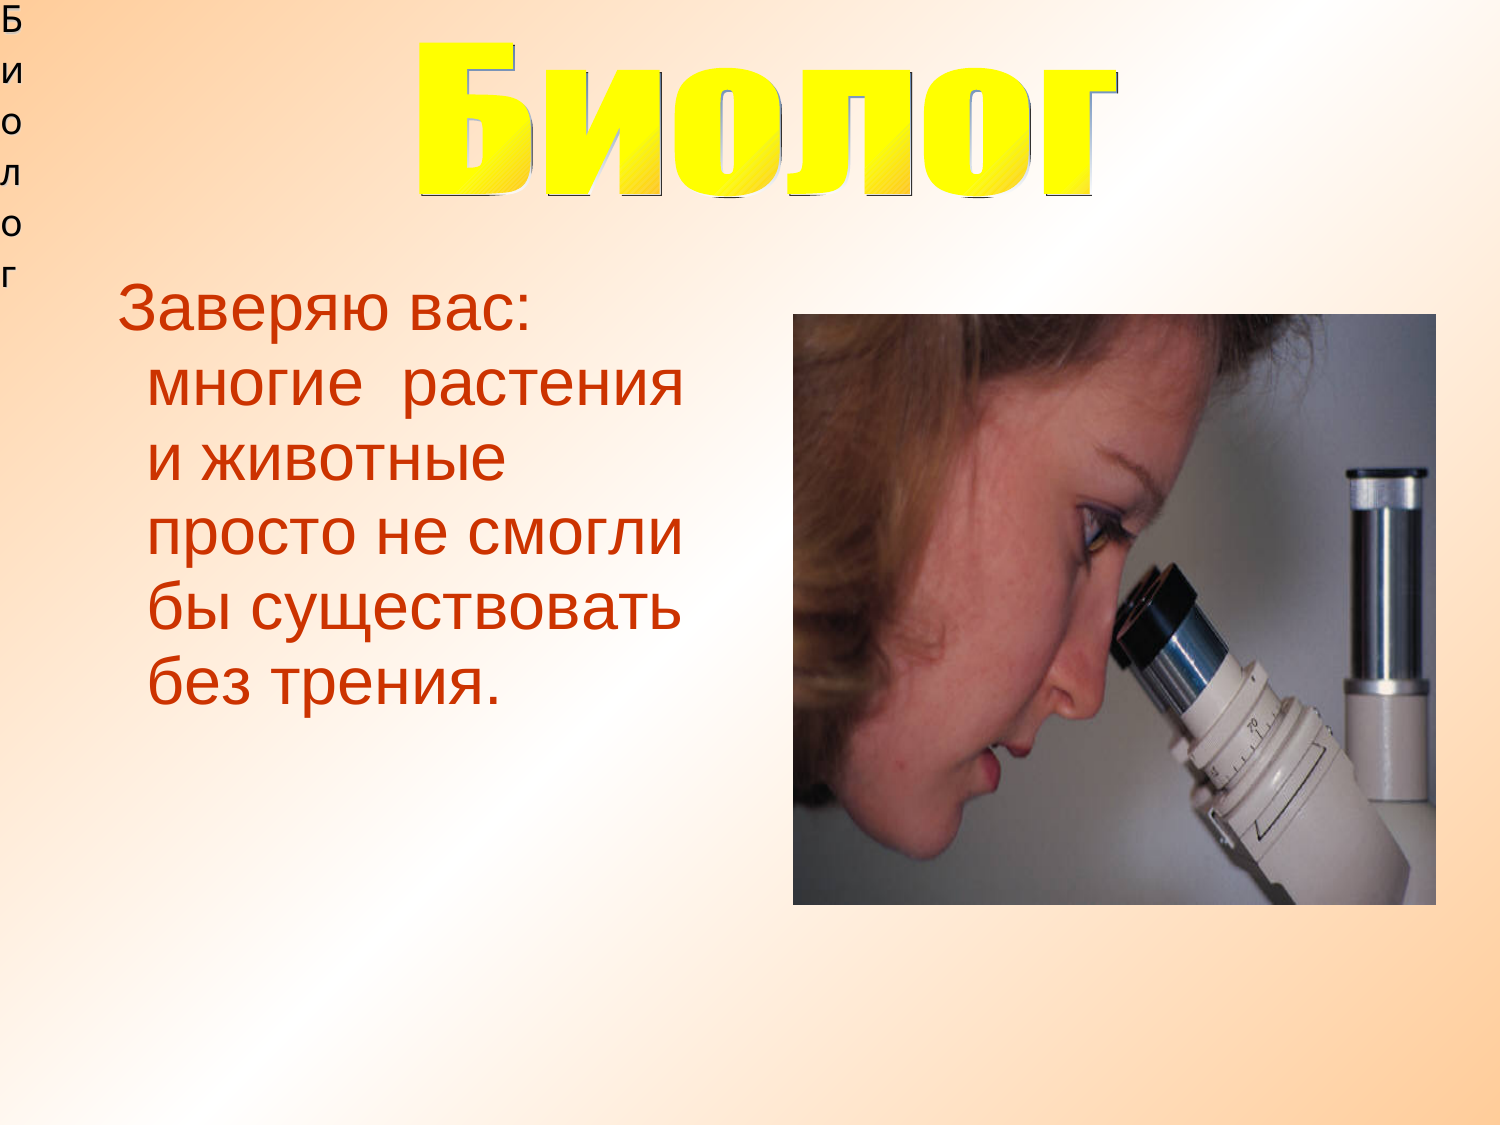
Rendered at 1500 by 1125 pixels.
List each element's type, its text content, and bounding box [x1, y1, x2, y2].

text_box [787, 69, 913, 196]
list Заверяю вас: многие растения и животные просто не смогли бы существовать без трения. [75, 262, 738, 1006]
text_box [546, 69, 662, 196]
text_box [1043, 69, 1119, 196]
text_box [923, 67, 1031, 199]
text_box [674, 67, 782, 199]
text_box [419, 42, 533, 196]
picture [793, 314, 1436, 905]
